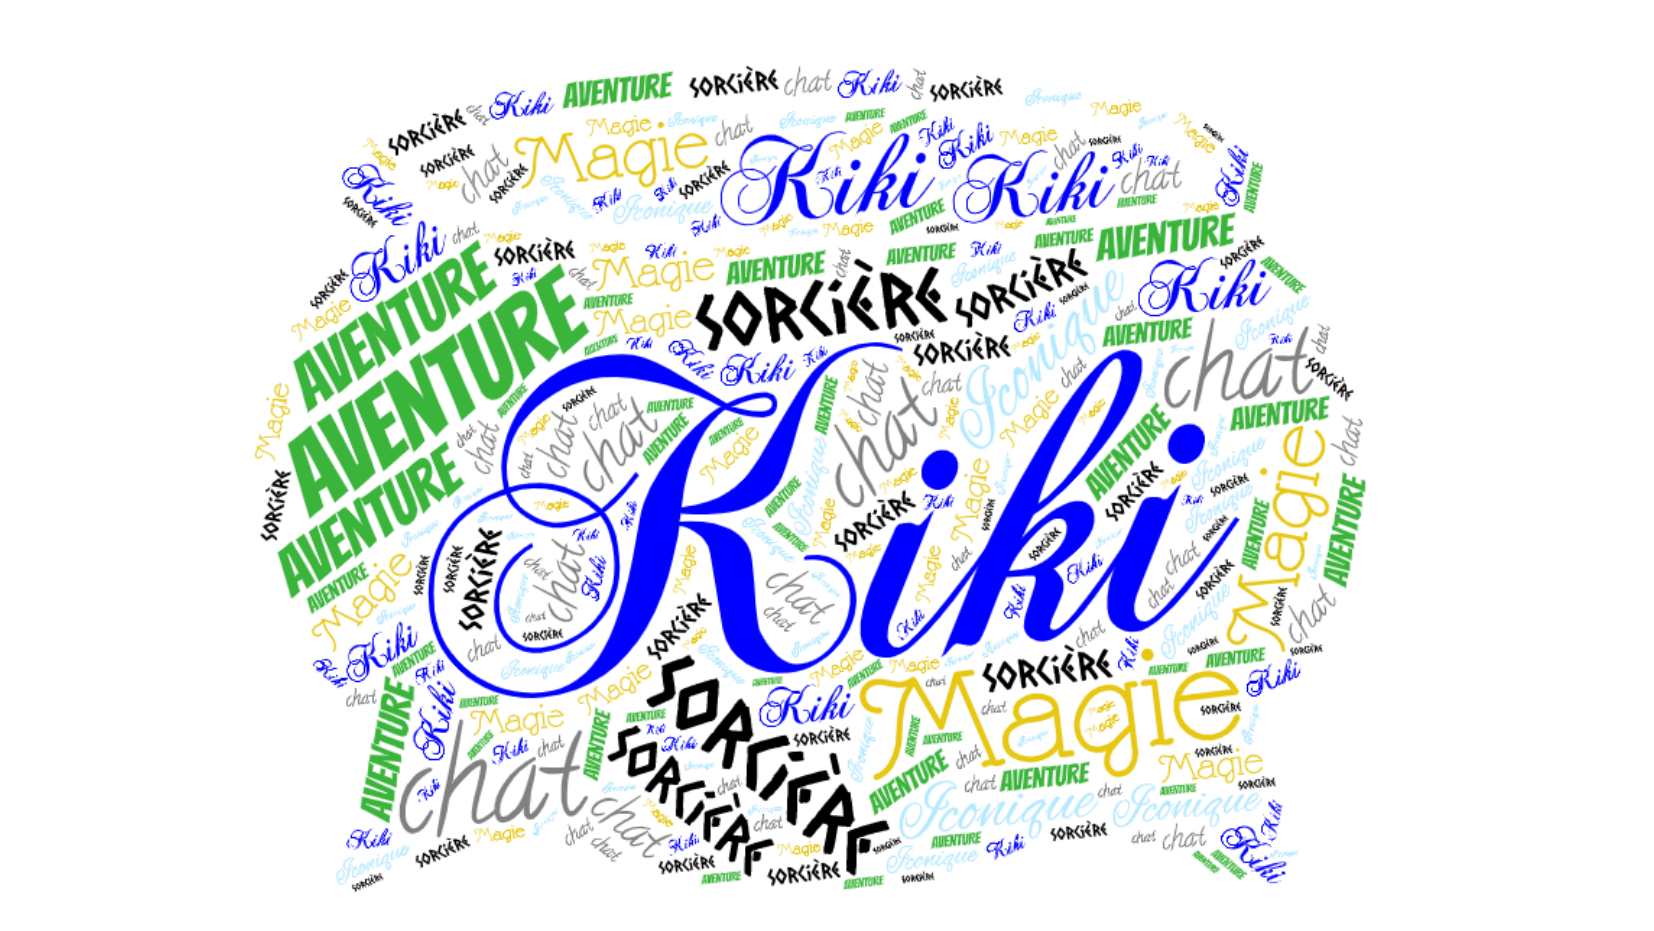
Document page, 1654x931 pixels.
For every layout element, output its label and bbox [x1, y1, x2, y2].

picture [224, 45, 1394, 898]
